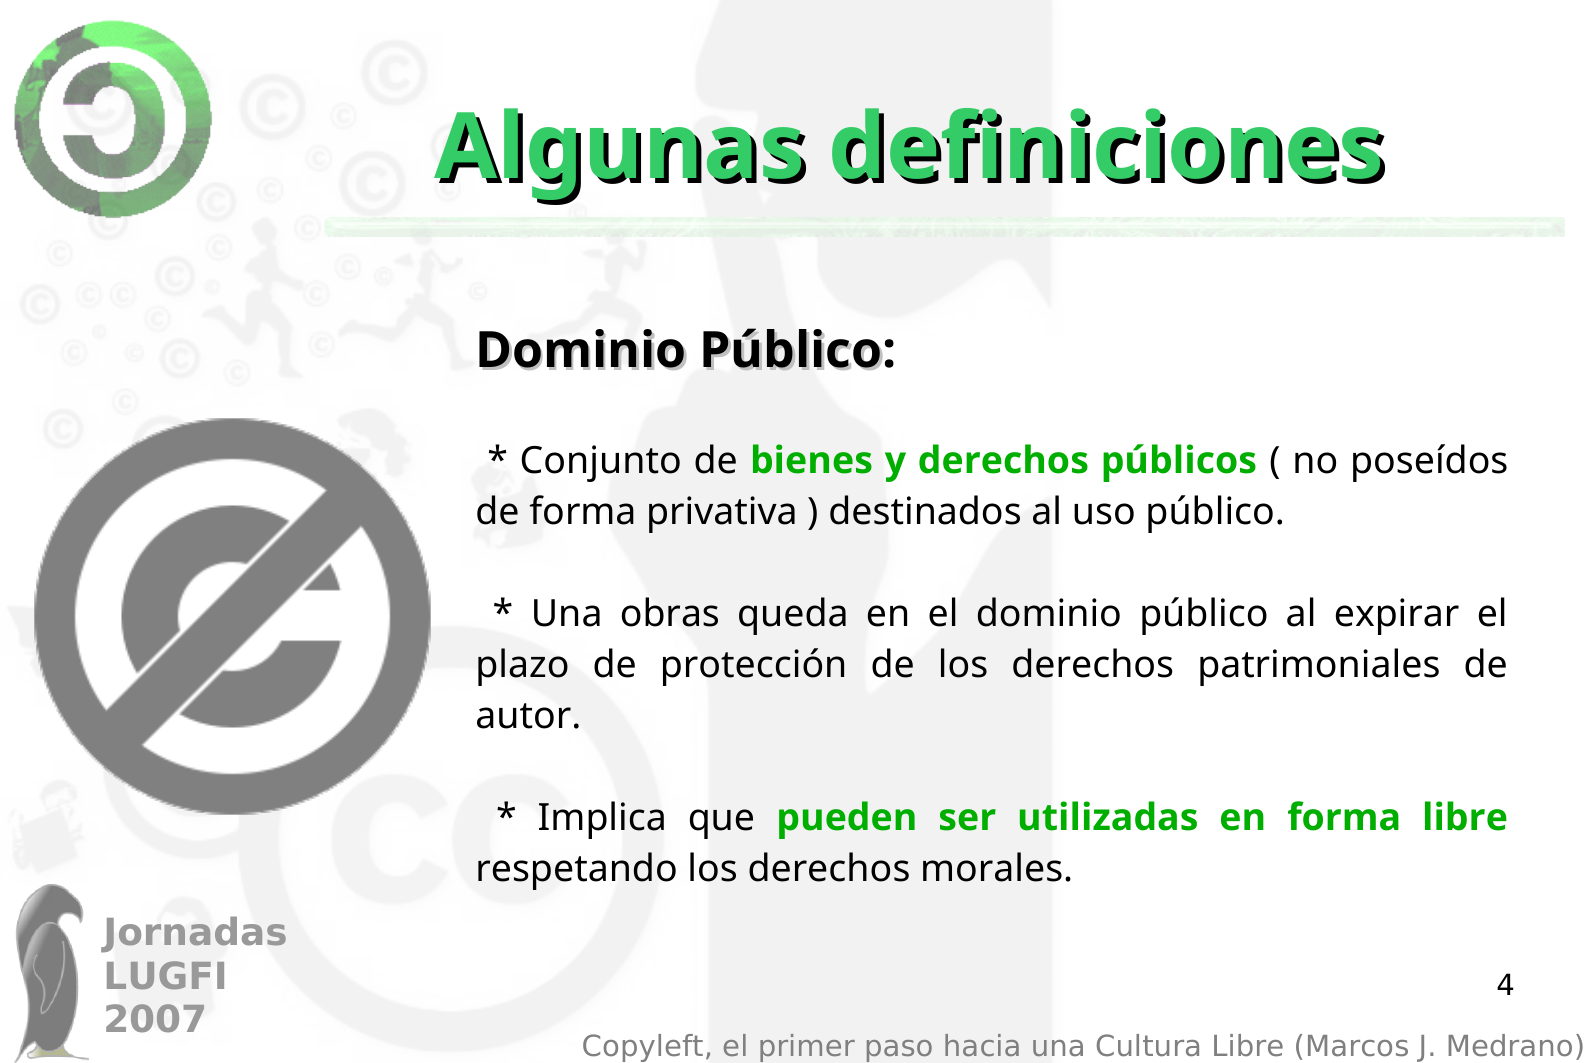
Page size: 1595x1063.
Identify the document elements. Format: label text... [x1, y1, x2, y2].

picture [11, 395, 455, 839]
text_box Dominio Público: * Conjunto de bienes y derechos públicos ( no poseídos de forma privativa ) destinados al uso público. * Una obras queda en el dominio público al expirar el plazo de protección de los derechos patrimoniales de autor. * Implica que pueden ser utilizadas en forma libre respetando los derechos morales. [460, 307, 1524, 903]
text_box Algunas definiciones [419, 73, 1595, 195]
